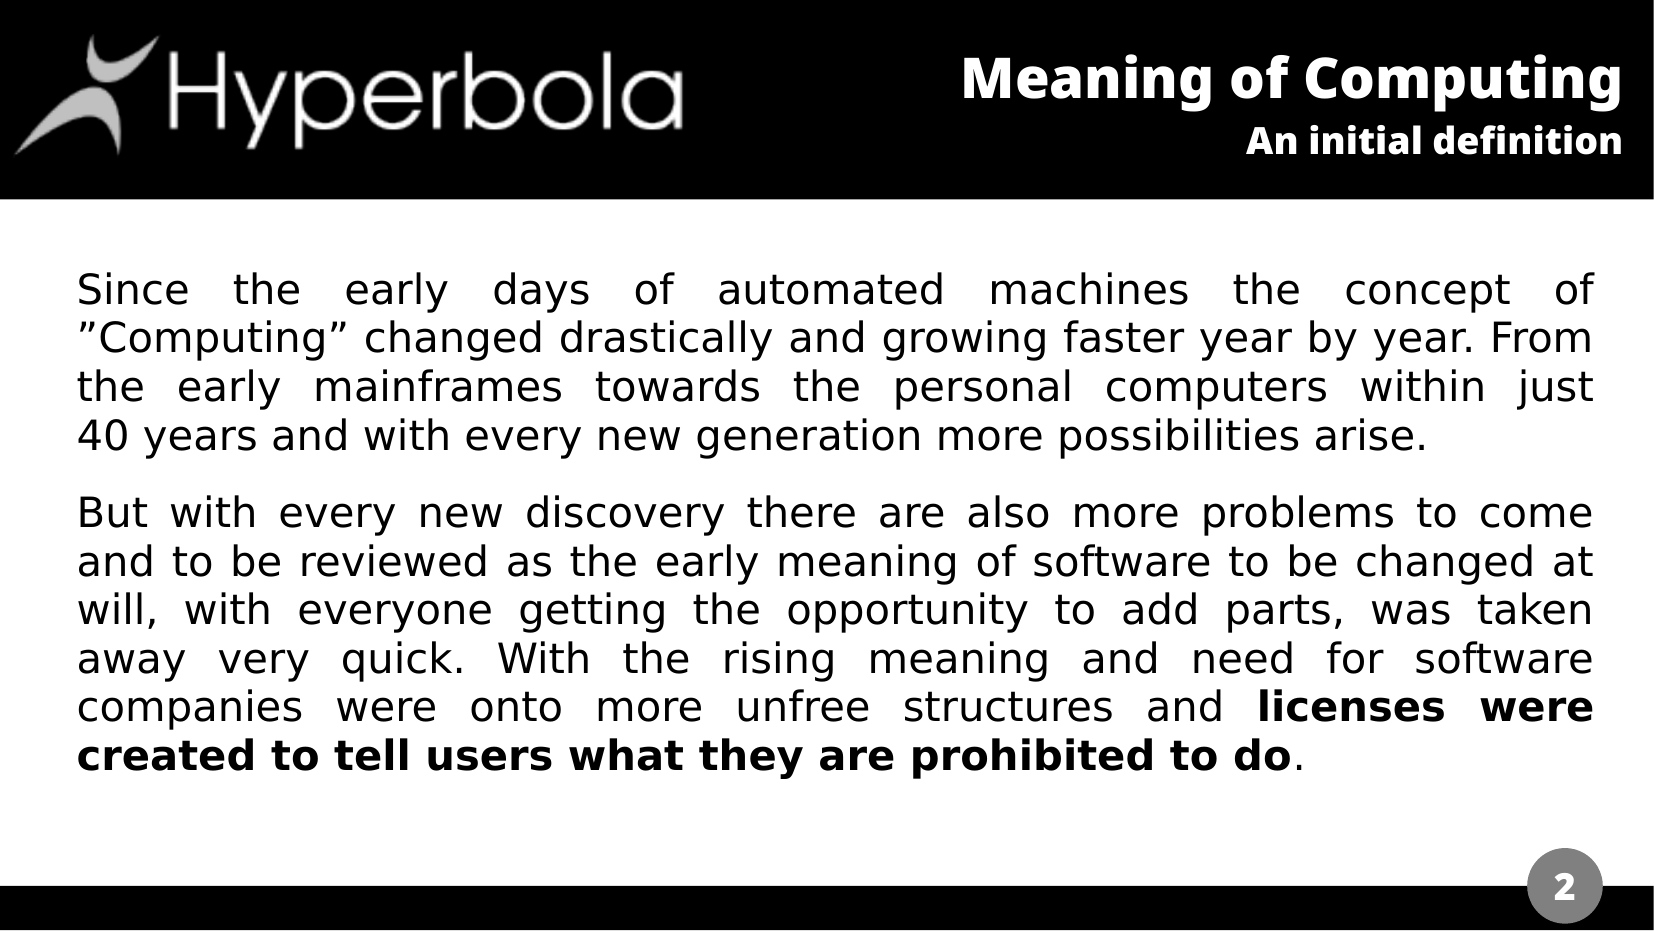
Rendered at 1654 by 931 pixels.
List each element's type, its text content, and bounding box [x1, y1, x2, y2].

picture [11, 34, 691, 158]
title Meaning of Computing An initial definition [708, 42, 1625, 161]
list Since the early days of automated machines the concept of ”Computing” changed drastically and growing faster year by year. From the early mainframes towards the personal computers within just 40 years and with every new generation more possibilities arise. But with every new discovery there are also more problems to come and to be reviewed as the early meaning of software to be changed at will, with everyone getting the opportunity to add parts, was taken away very quick. With the rising meaning and need for software companies were onto more unfree structures and licenses were created to tell users what they are prohibited to do. [59, 265, 1595, 857]
